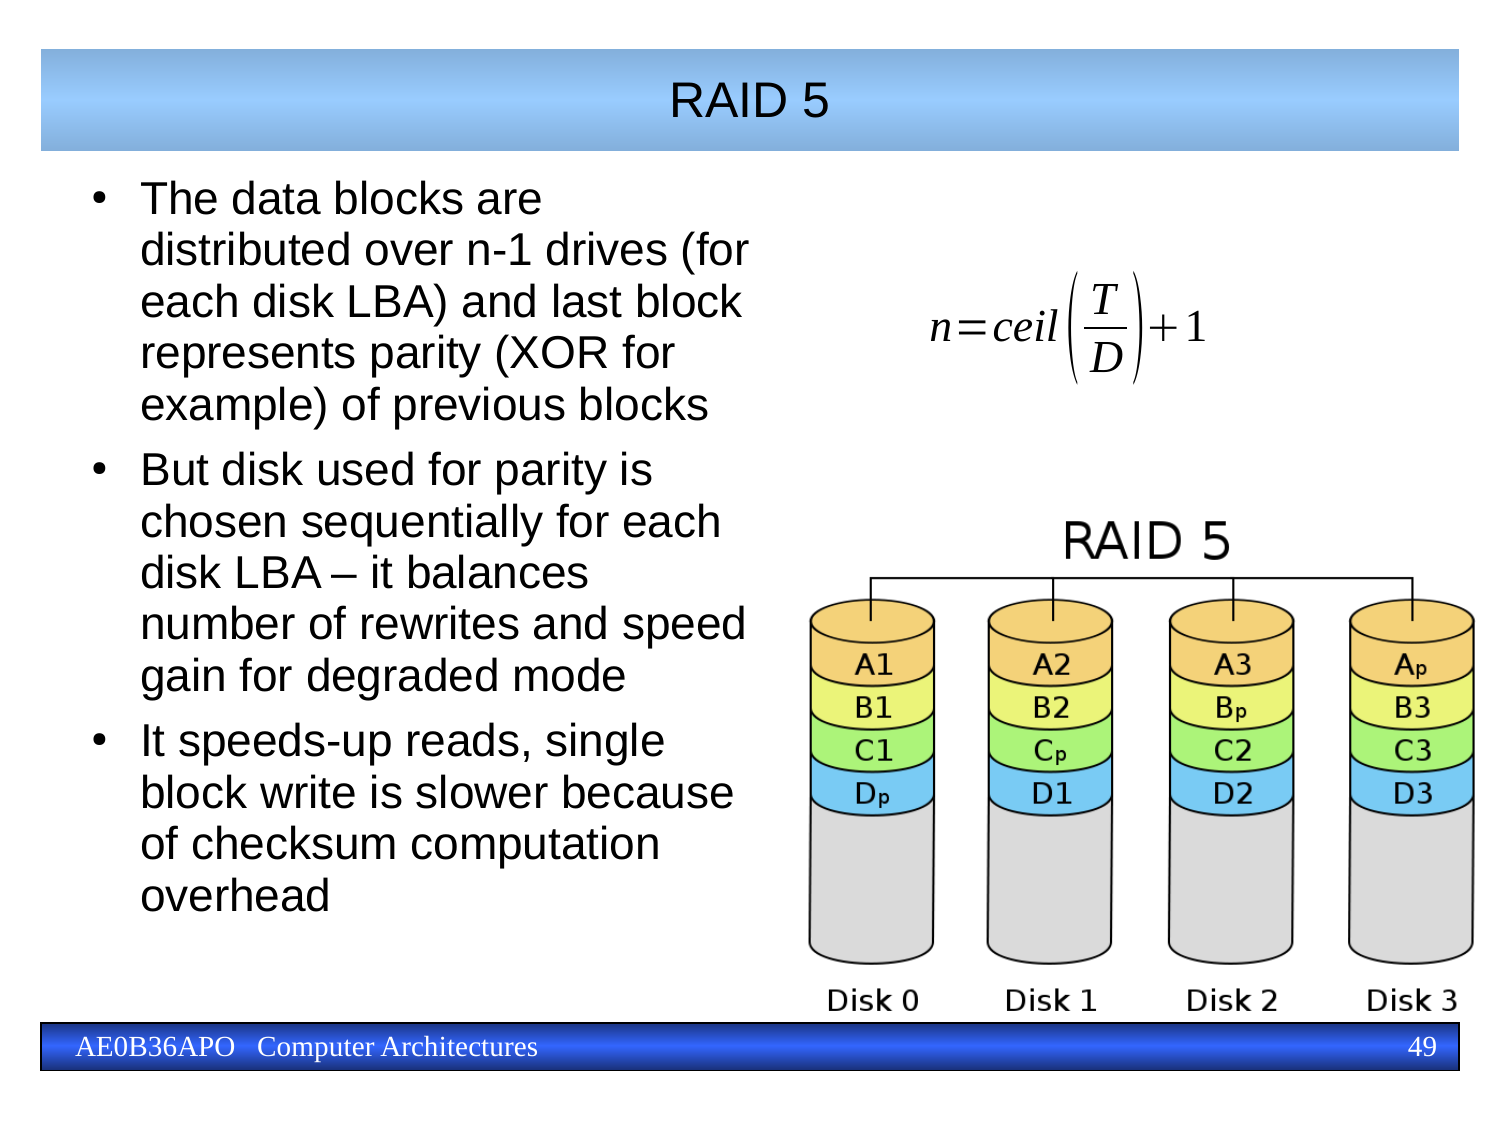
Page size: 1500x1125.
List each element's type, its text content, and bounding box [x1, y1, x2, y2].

chart [921, 268, 1213, 388]
list The data blocks are distributed over n-1 drives (for each disk LBA) and last block represents parity (XOR for example) of previous blocks But disk used for parity is chosen sequentially for each disk LBA – it balances number of rewrites and speed gain for degraded mode It speeds-up reads, single block write is slower because of checksum computation overhead [75, 172, 752, 1012]
picture [785, 503, 1500, 1040]
title RAID 5 [41, 49, 1459, 151]
